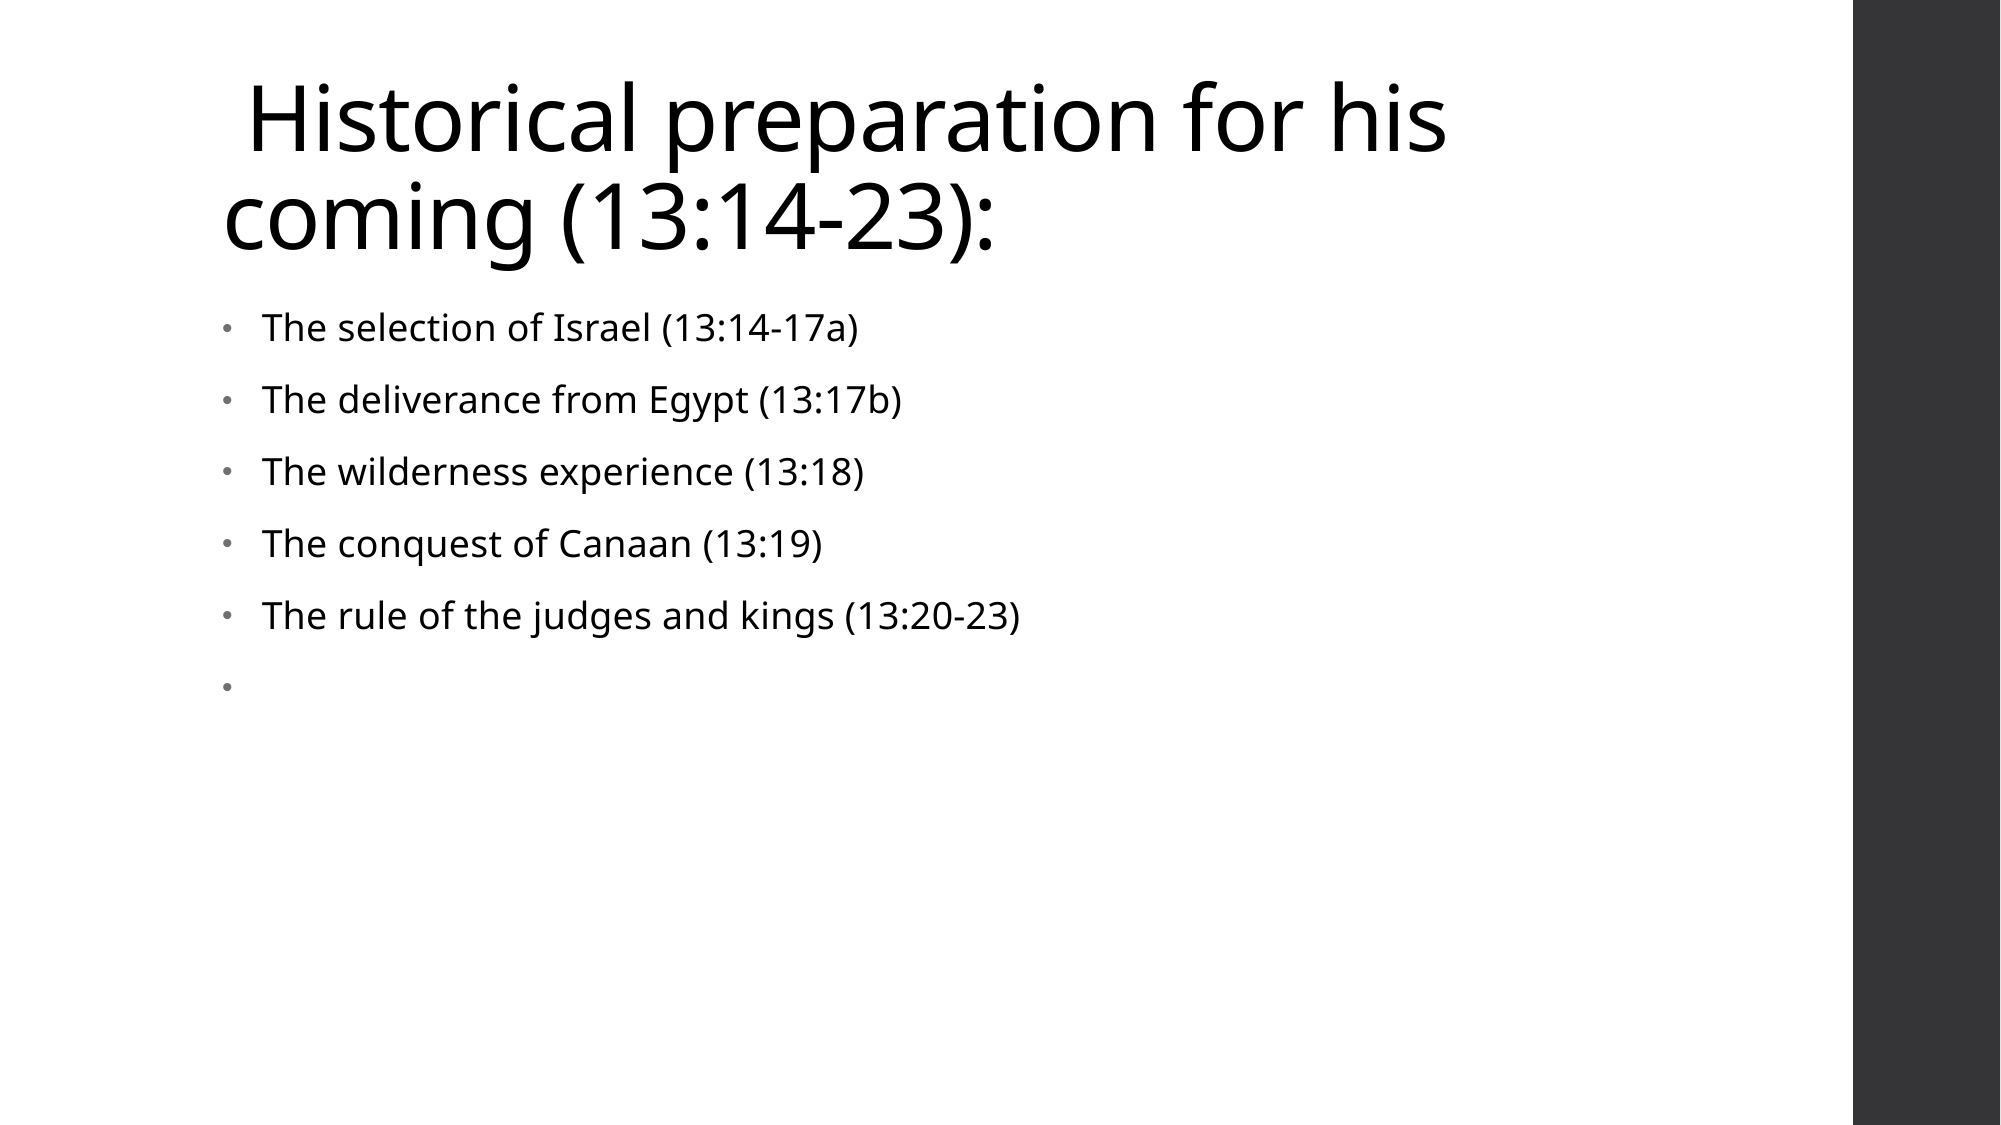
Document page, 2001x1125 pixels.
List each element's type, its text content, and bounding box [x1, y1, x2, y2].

list The selection of Israel (13:14-17a) The deliverance from Egypt (13:17b) The wilderness experience (13:18) The conquest of Canaan (13:19) The rule of the judges and kings (13:20-23) [206, 299, 1617, 1014]
title Historical preparation for his coming (13:14-23): [206, 60, 1797, 278]
